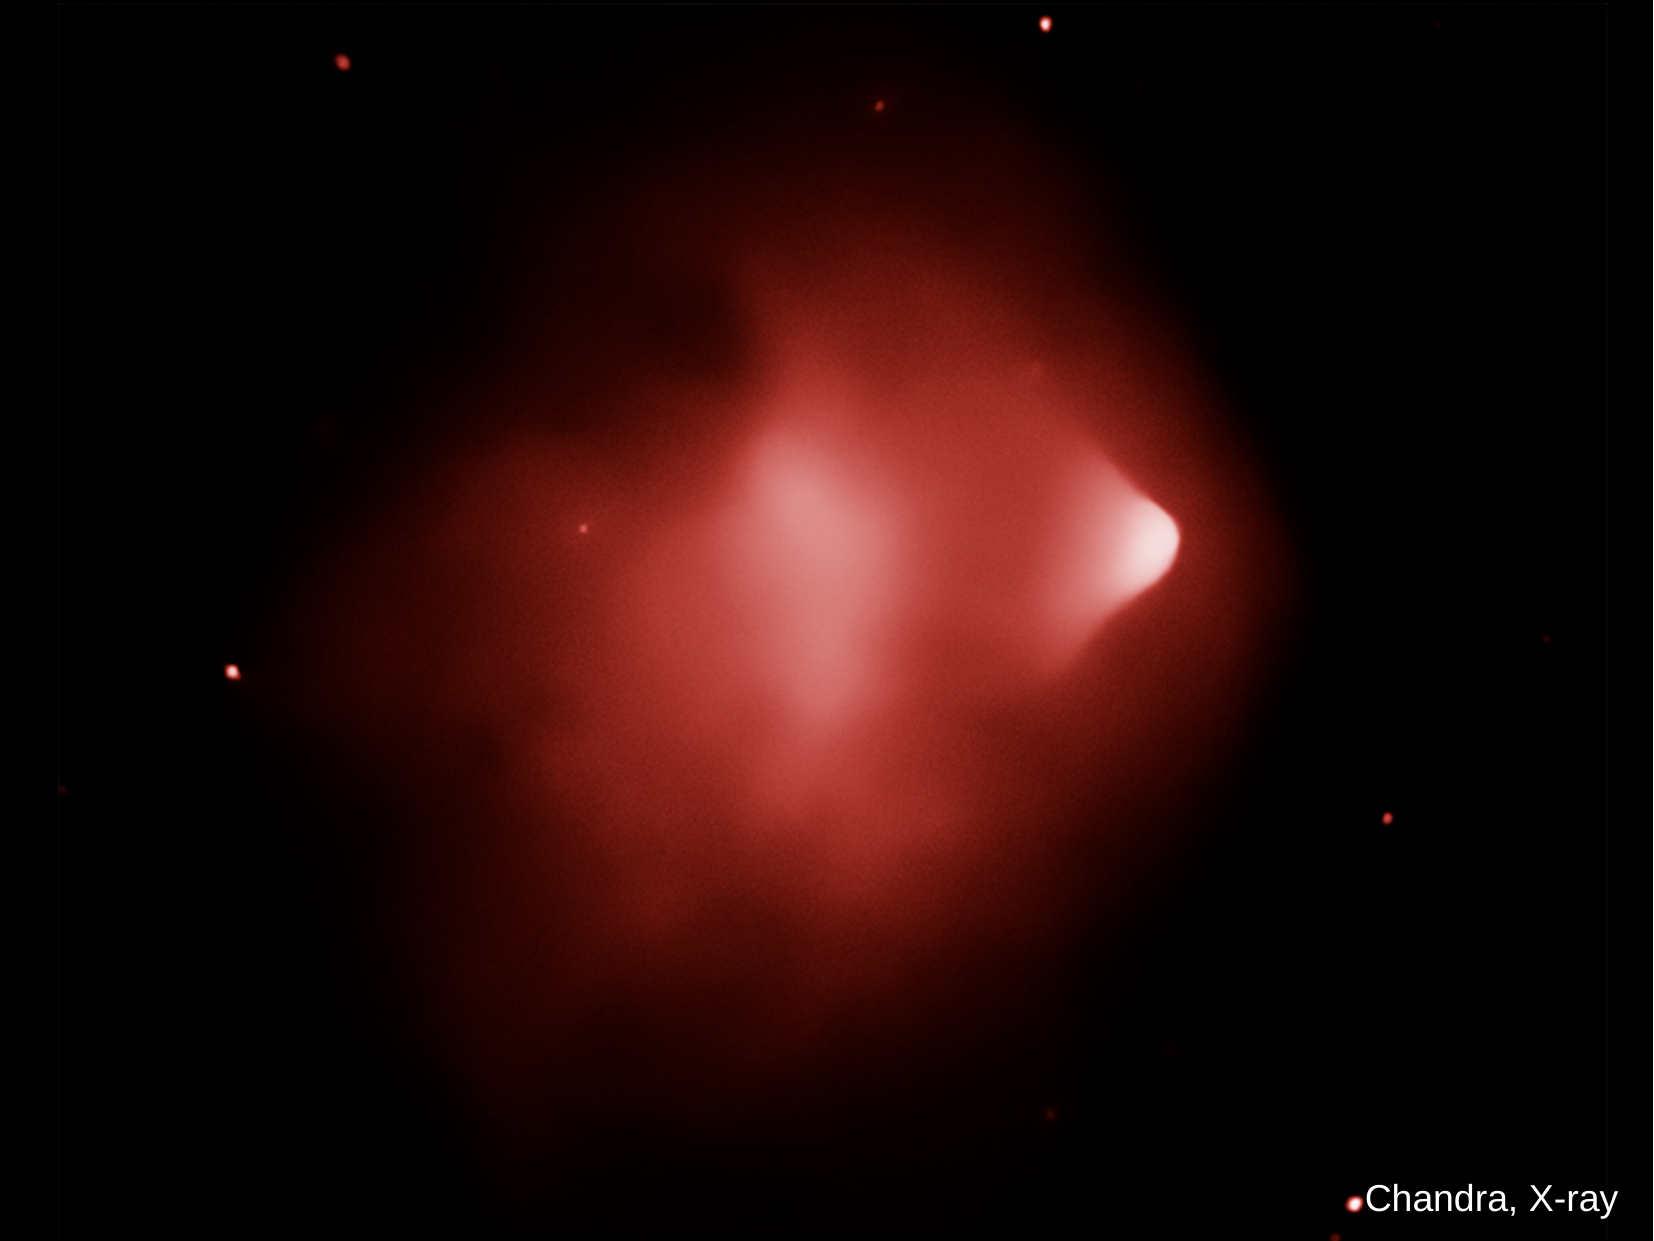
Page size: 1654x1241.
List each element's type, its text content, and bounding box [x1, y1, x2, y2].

picture [58, 3, 1608, 1241]
text_box Chandra, X-ray [1350, 1170, 1636, 1227]
